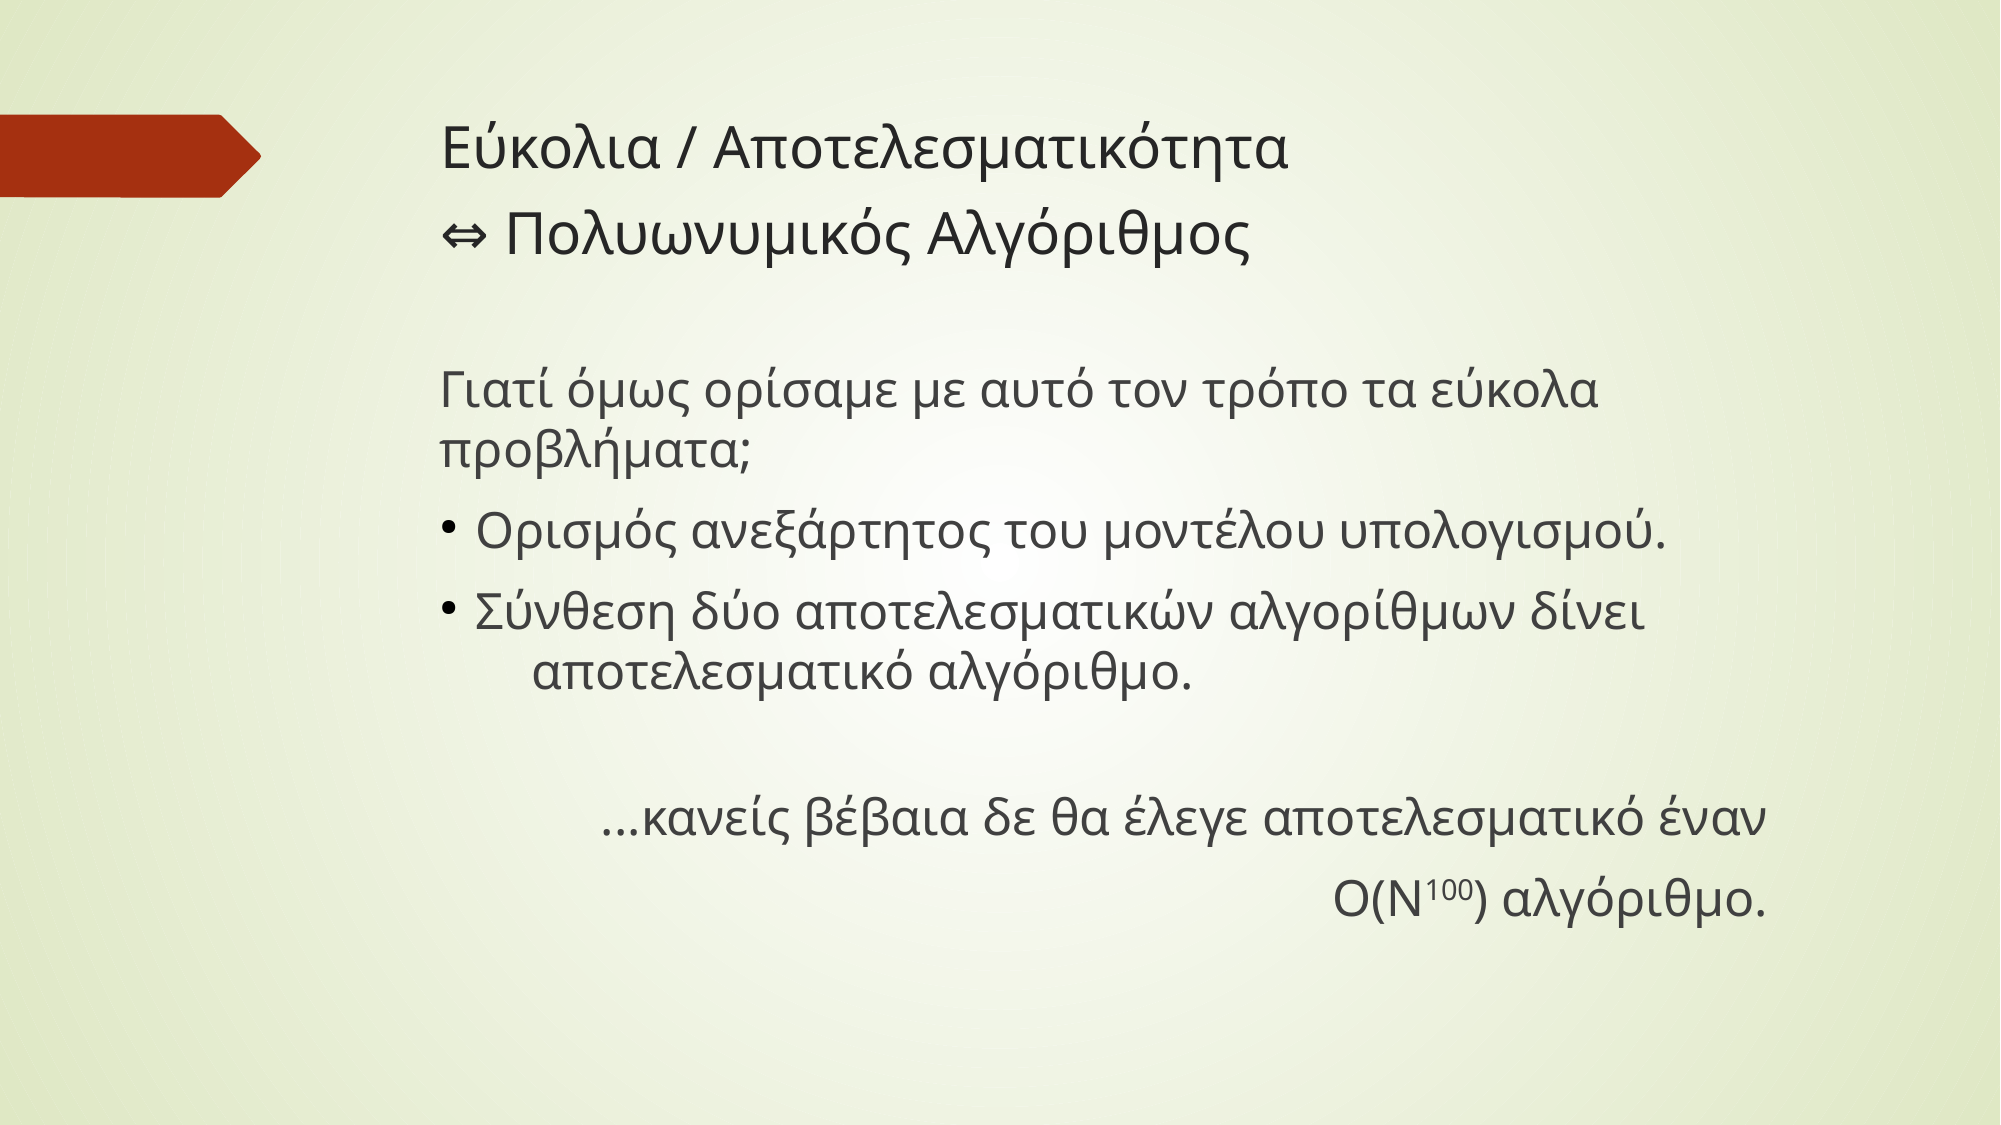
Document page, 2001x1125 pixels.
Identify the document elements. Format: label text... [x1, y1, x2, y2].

list Γιατί όμως ορίσαμε με αυτό τον τρόπο τα εύκολα προβλήματα; Ορισμός ανεξάρτητος του μοντέλου υπολογισμού. Σύνθεση δύο αποτελεσματικών αλγορίθμων δίνει αποτελεσματικό αλγόριθμο. ...κανείς βέβαια δε θα έλεγε αποτελεσματικό έναν Ο(N100) αλγόριθμο. [424, 350, 1888, 970]
title Εύκολια / Αποτελεσματικότητα ⇔ Πολυωνυμικός Αλγόριθμος [425, 102, 1888, 313]
